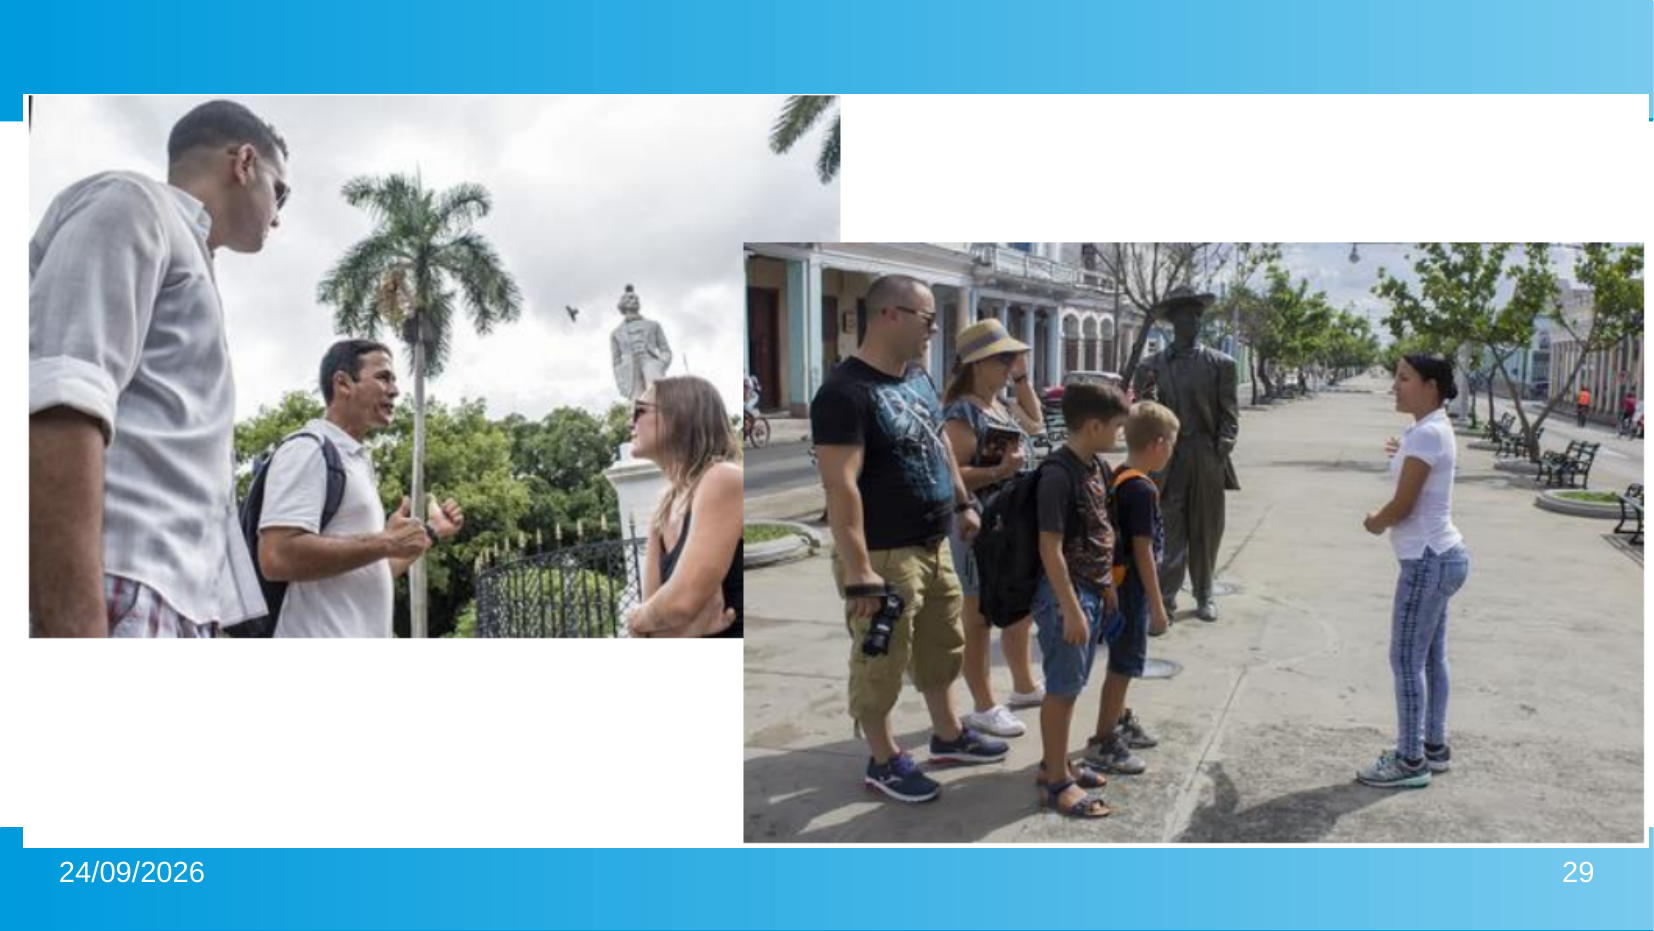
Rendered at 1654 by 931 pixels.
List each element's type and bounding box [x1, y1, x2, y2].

picture [23, 94, 1649, 848]
